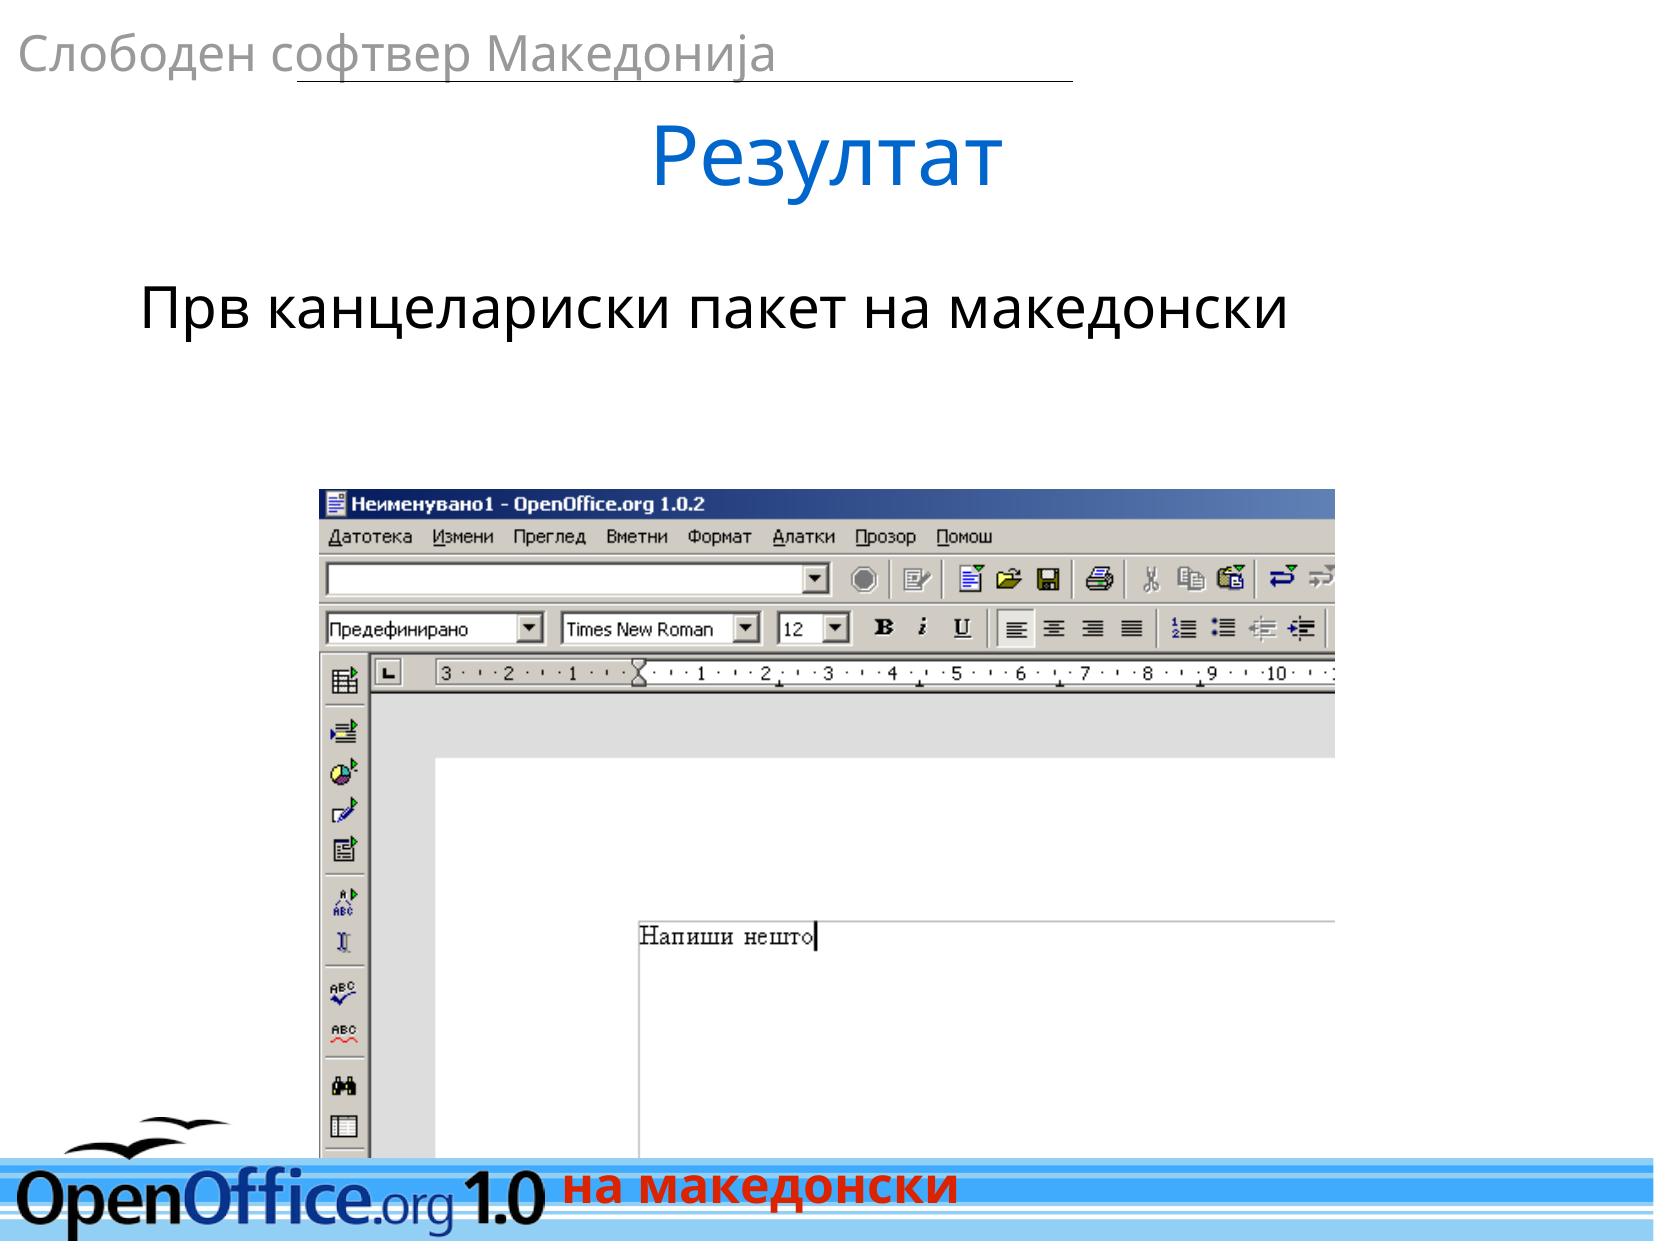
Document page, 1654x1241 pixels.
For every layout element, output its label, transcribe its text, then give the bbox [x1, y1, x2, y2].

picture [0, 489, 1654, 1241]
title Резултат [120, 49, 1533, 257]
list Прв канцелариски пакет на македонски [121, 266, 1534, 1127]
